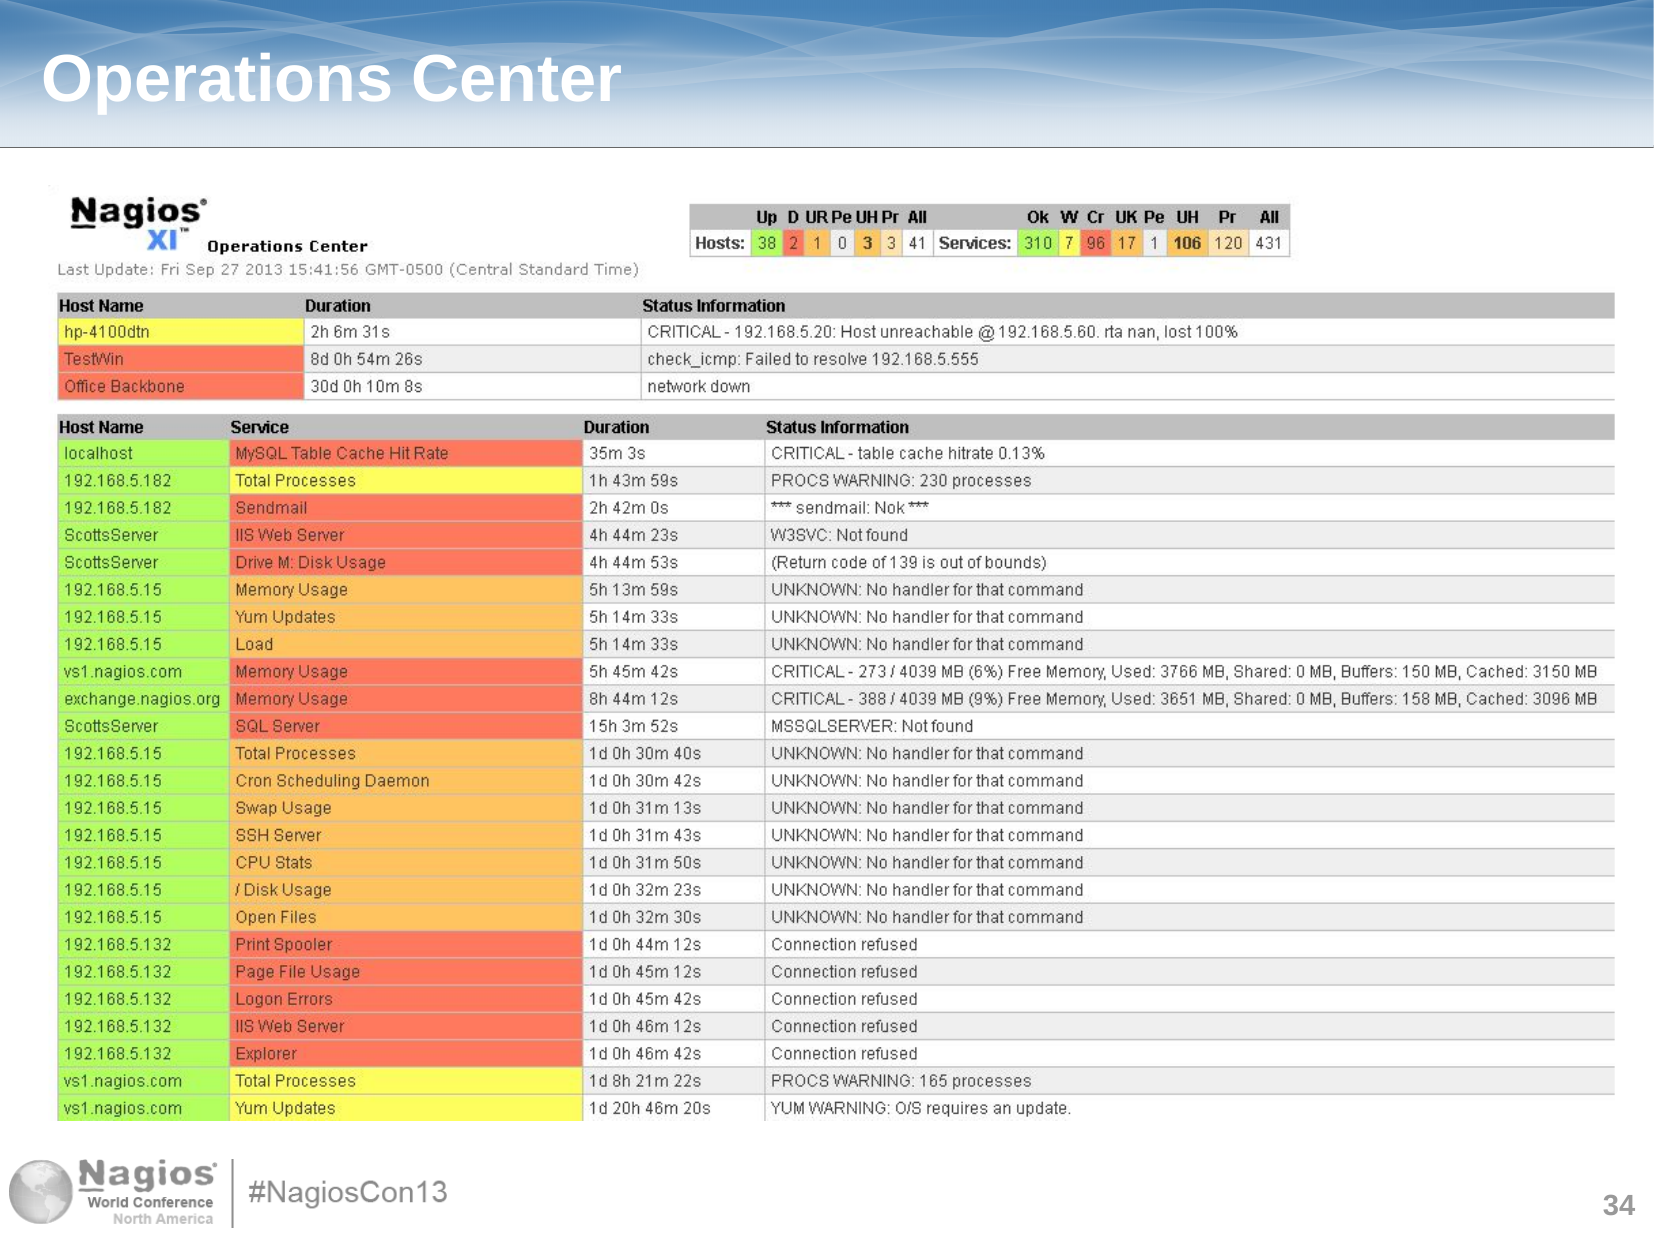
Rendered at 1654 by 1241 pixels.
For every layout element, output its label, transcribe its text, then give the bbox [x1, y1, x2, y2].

picture [9, 1159, 453, 1228]
title Operations Center [41, 29, 1248, 127]
picture [48, 185, 1615, 1121]
picture [0, 0, 1654, 147]
